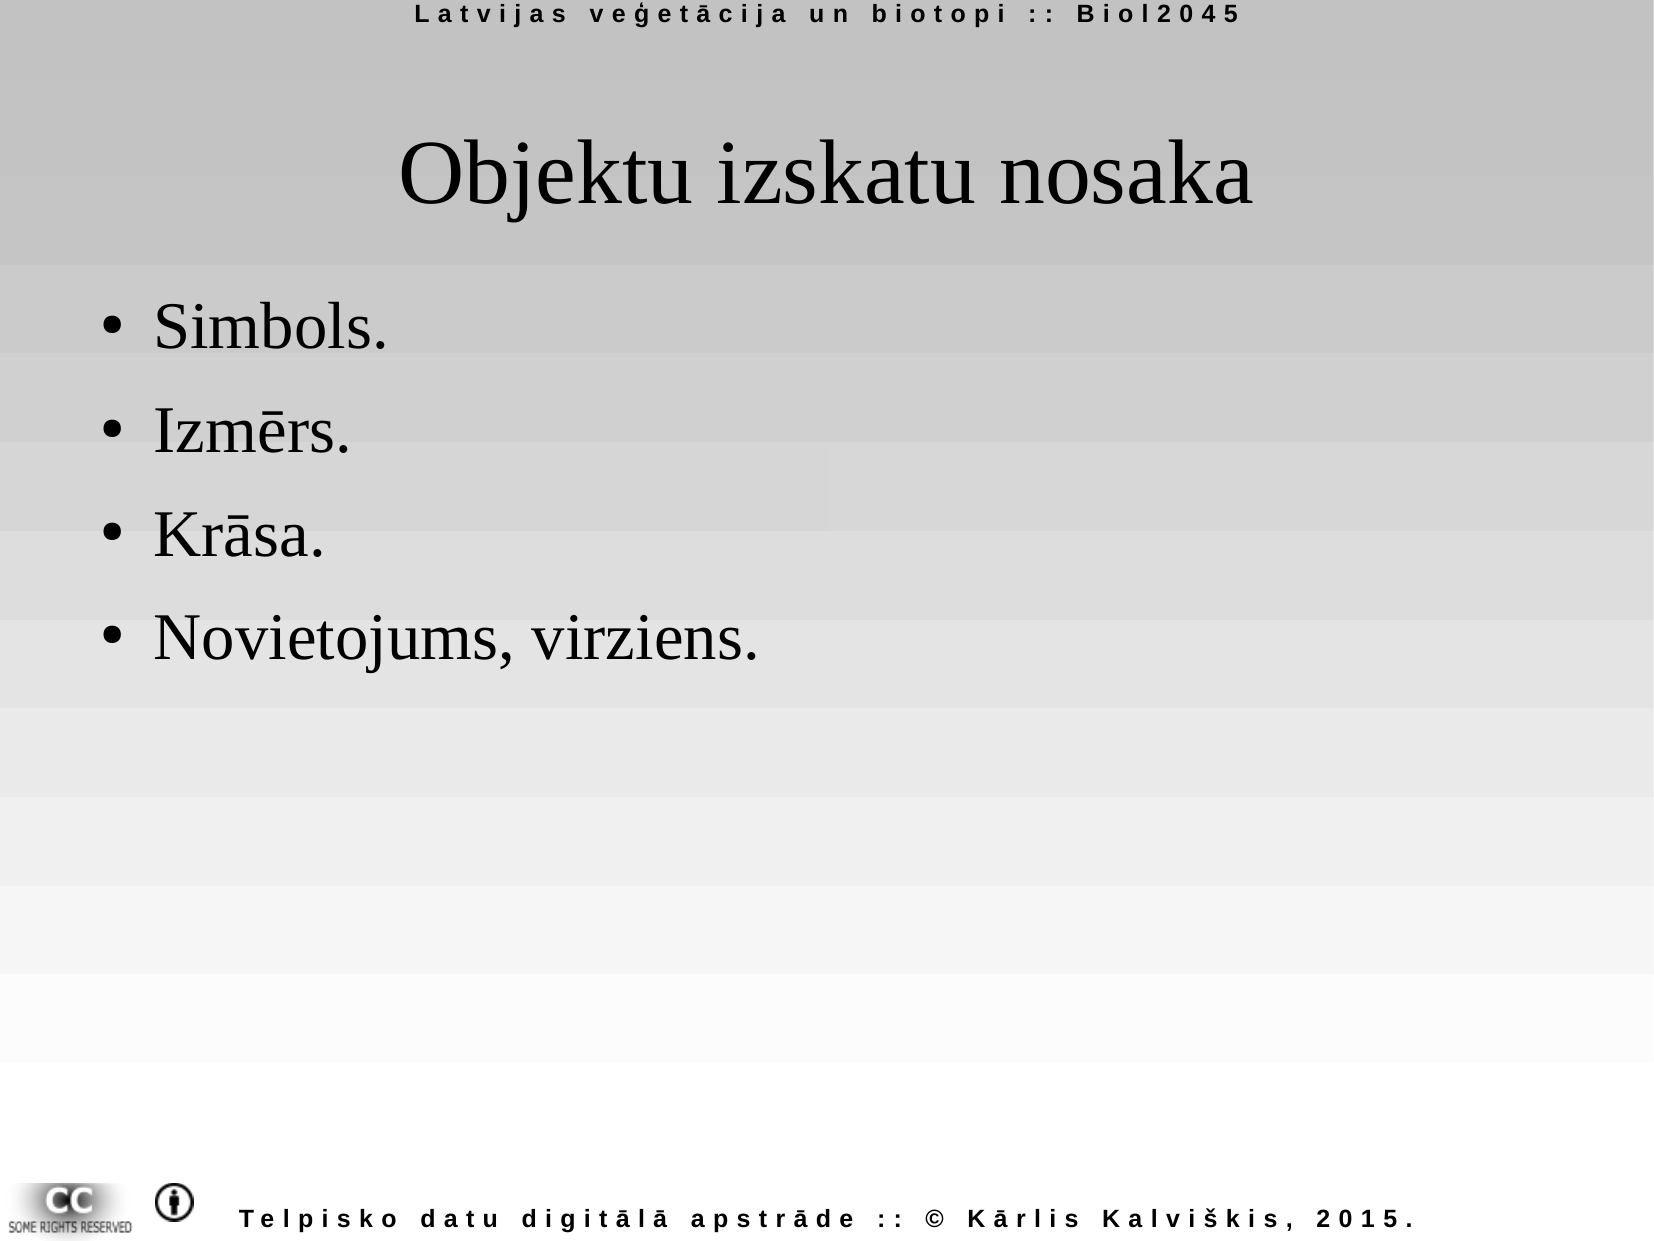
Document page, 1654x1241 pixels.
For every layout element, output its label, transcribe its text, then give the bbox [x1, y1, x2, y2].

title Objektu izskatu nosaka [29, 49, 1625, 296]
picture [0, 0, 1654, 1241]
list Simbols. Izmērs. Krāsa. Novietojums, virziens. [82, 289, 1571, 1113]
